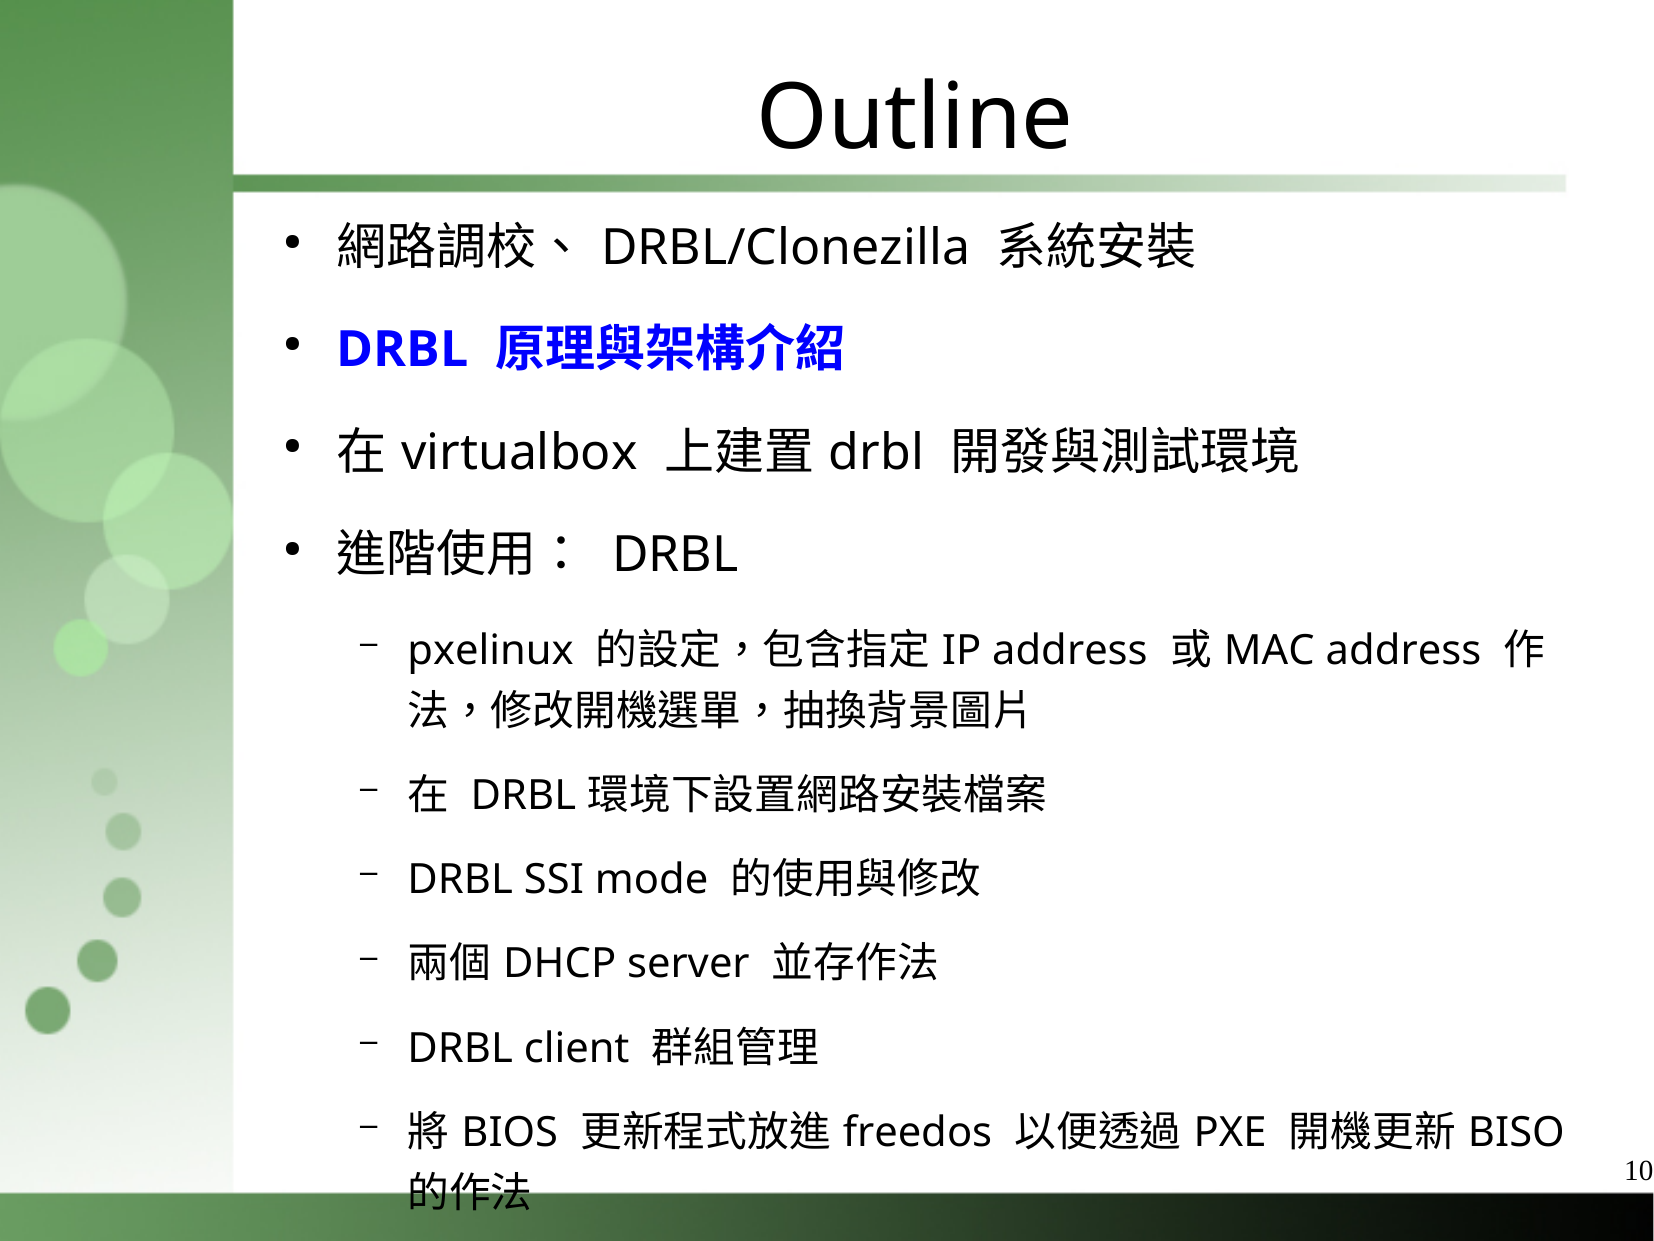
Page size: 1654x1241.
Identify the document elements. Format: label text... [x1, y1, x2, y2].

title Outline [236, 49, 1595, 178]
picture [0, 0, 1654, 1241]
list 網路調校、DRBL/Clonezilla 系統安裝 DRBL 原理與架構介紹 在virtualbox 上建置drbl 開發與測試環境 進階使用： DRBL pxelinux 的設定，包含指定IP address 或MAC address 作法，修改開機選單，抽換背景圖片 在 DRBL環境下設置網路安裝檔案 DRBL SSI mode 的使用與修改 兩個DHCP server 並存作法 DRBL client 群組管理 將BIOS 更新程式放進freedos 以便透過PXE 開機更新BISO 的作法 在DRBL server 上製作Linux 套件網路安裝隨身碟 如何在DRBL上建置SAN (AoE, iSCSI)開機環境 [265, 206, 1625, 1182]
